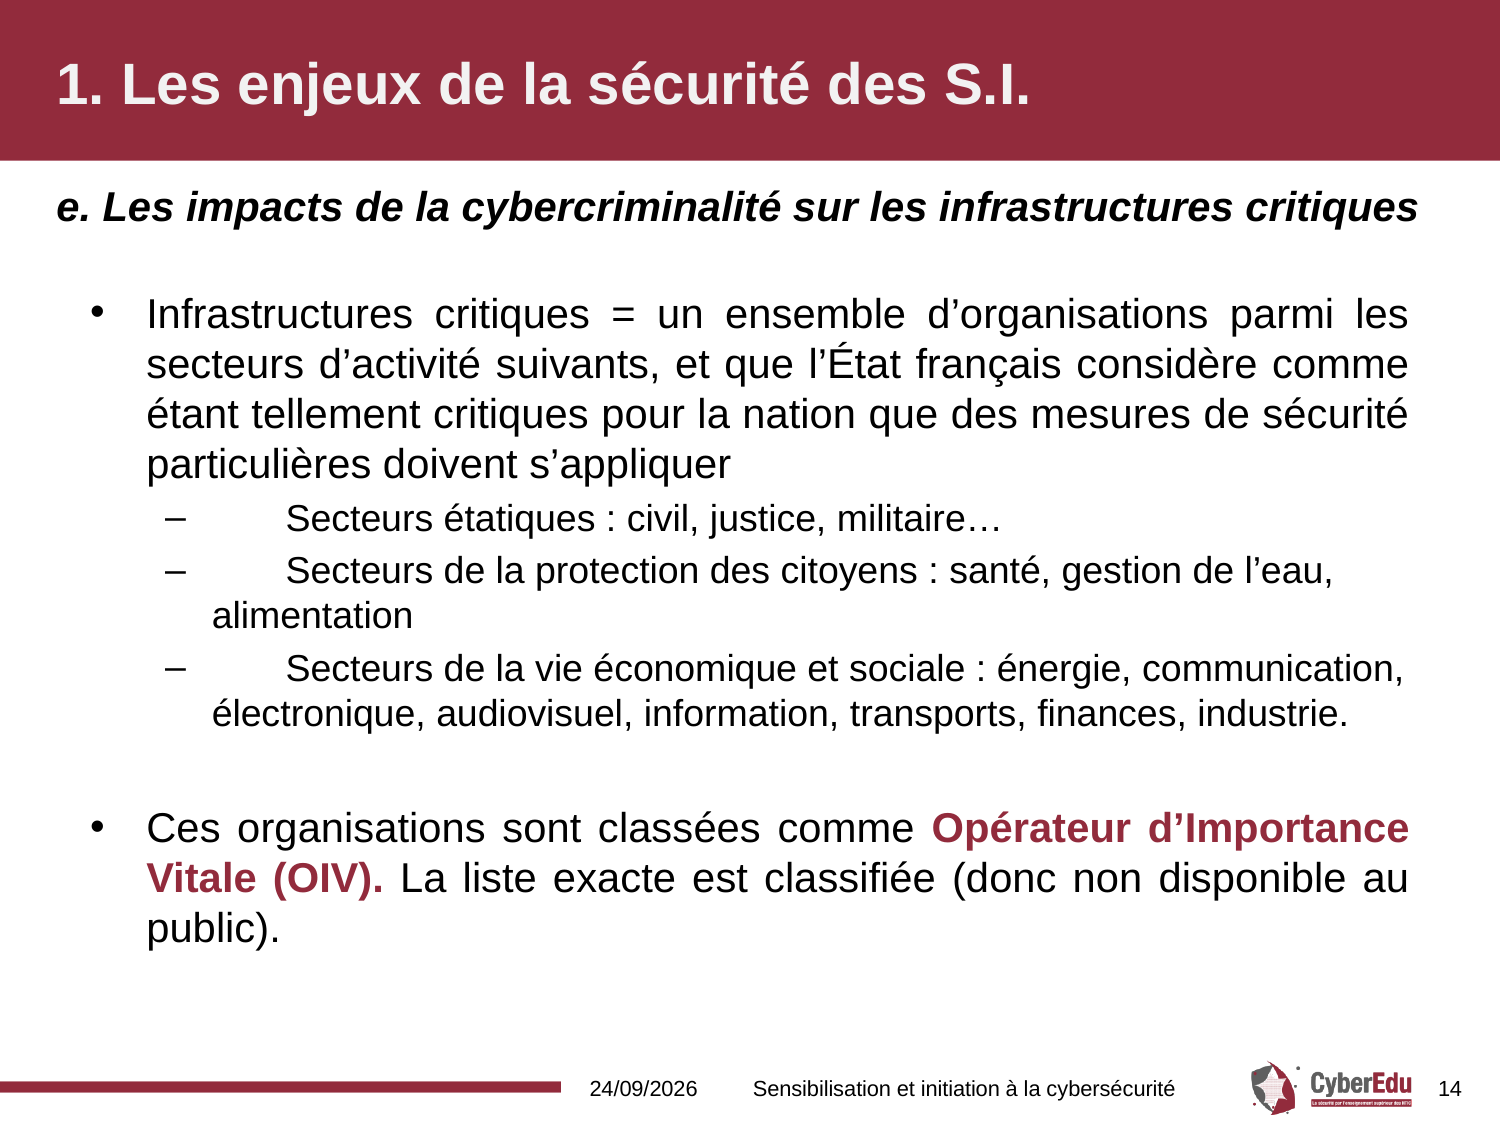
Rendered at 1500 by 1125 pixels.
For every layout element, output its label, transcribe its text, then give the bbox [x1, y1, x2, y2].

slide_number 15/11/2020 [561, 1057, 727, 1118]
title 1. Les enjeux de la sécurité des S.I. [41, 1, 1471, 161]
list e. Les impacts de la cybercriminalité sur les infrastructures critiques [41, 172, 1471, 268]
picture [1246, 1060, 1412, 1115]
list Infrastructures critiques = un ensemble d’organisations parmi les secteurs d’activité suivants, et que l’État français considère comme étant tellement critiques pour la nation que des mesures de sécurité particulières doivent s’appliquer Secteurs étatiques : civil, justice, militaire… Secteurs de la protection des citoyens : santé, gestion de l’eau, alimentation Secteurs de la vie économique et sociale : énergie, communication, électronique, audiovisuel, information, transports, finances, industrie. Ces organisations sont classées comme Opérateur d’Importance Vitale (OIV). La liste exacte est classifiée (donc non disponible au public). [75, 278, 1425, 1035]
slide_number <numéro> [1423, 1057, 1495, 1118]
footer Sensibilisation et initiation à la cybersécurité [738, 1057, 1236, 1118]
